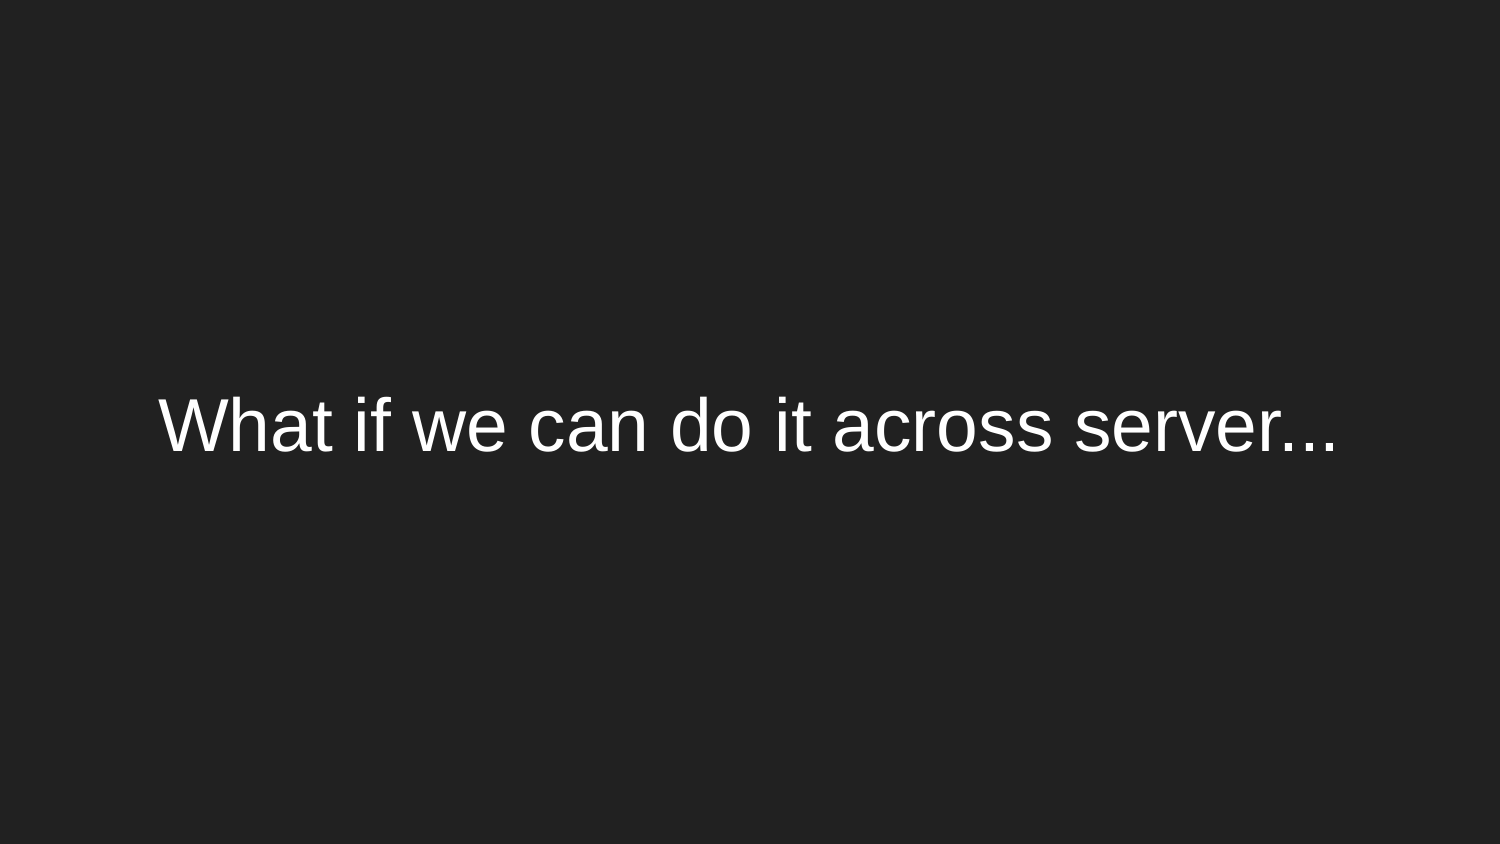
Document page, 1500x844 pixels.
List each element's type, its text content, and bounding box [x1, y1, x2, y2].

title What if we can do it across server... [51, 352, 1449, 491]
